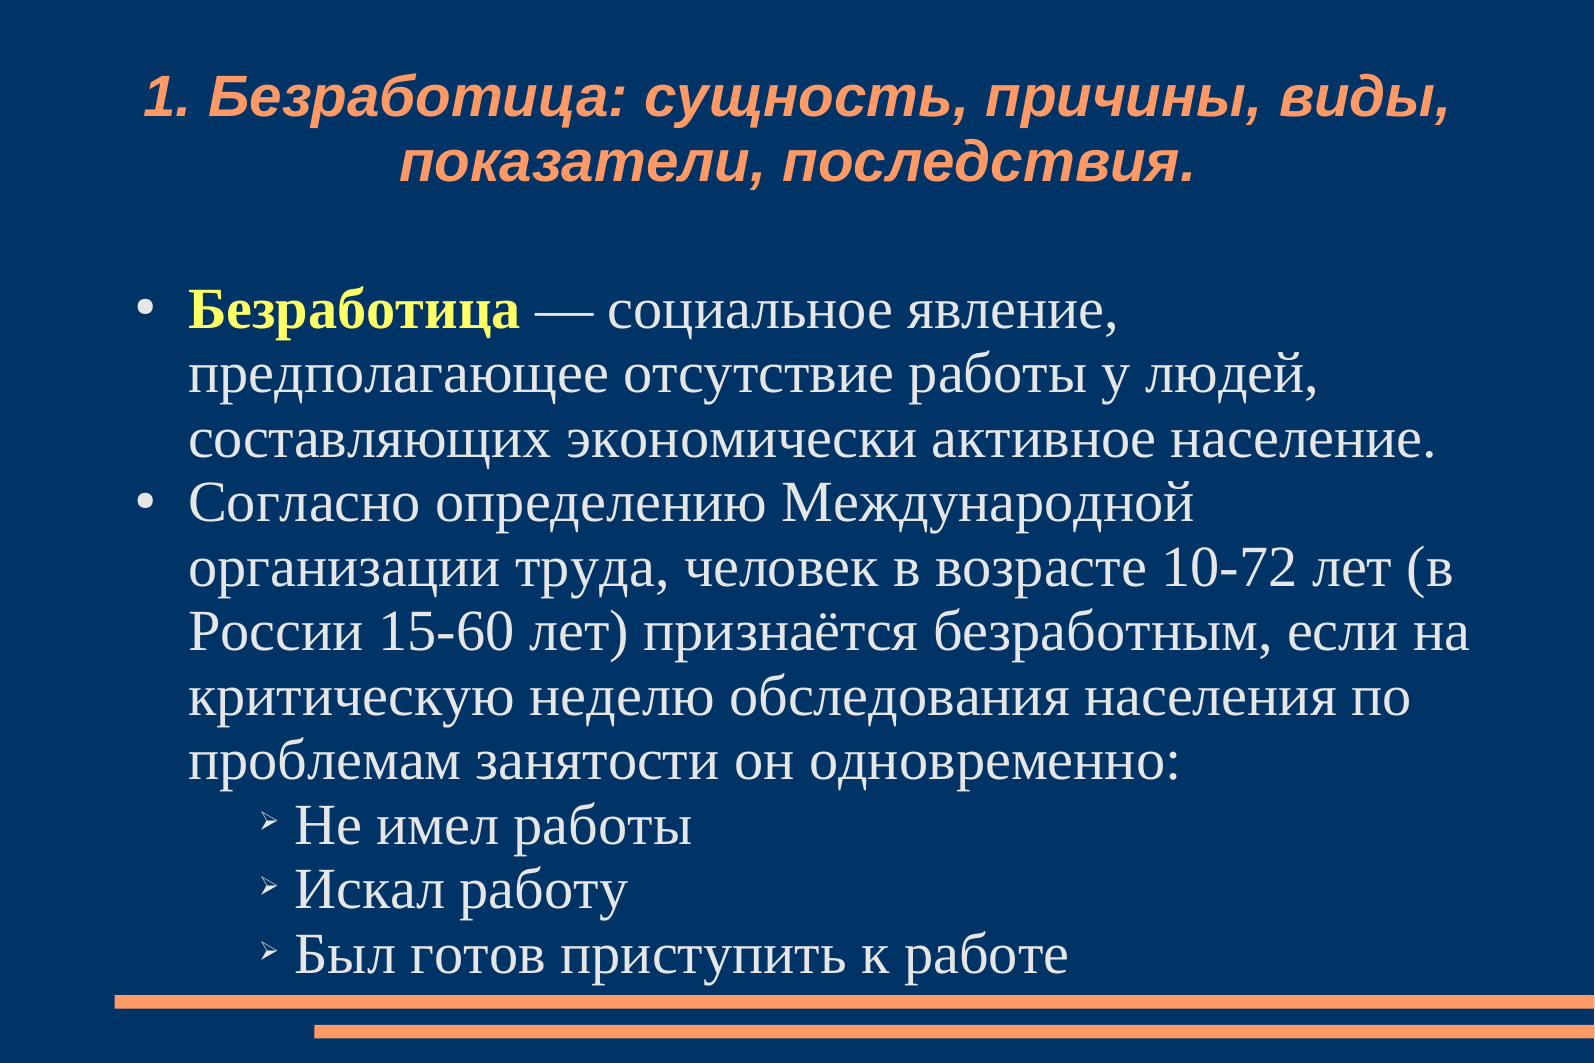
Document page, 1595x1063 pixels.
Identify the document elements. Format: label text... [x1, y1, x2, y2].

title 1. Безработица: сущность, причины, виды, показатели, последствия. [117, 39, 1479, 218]
list Безработица — социальное явление, предполагающее отсутствие работы у людей, составляющих экономически активное население. Согласно определению Международной организации труда, человек в возрасте 10-72 лет (в России 15-60 лет) признаётся безработным, если на критическую неделю обследования населения по проблемам занятости он одновременно: Не имел работы Искал работу Был готов приступить к работе [117, 276, 1505, 998]
